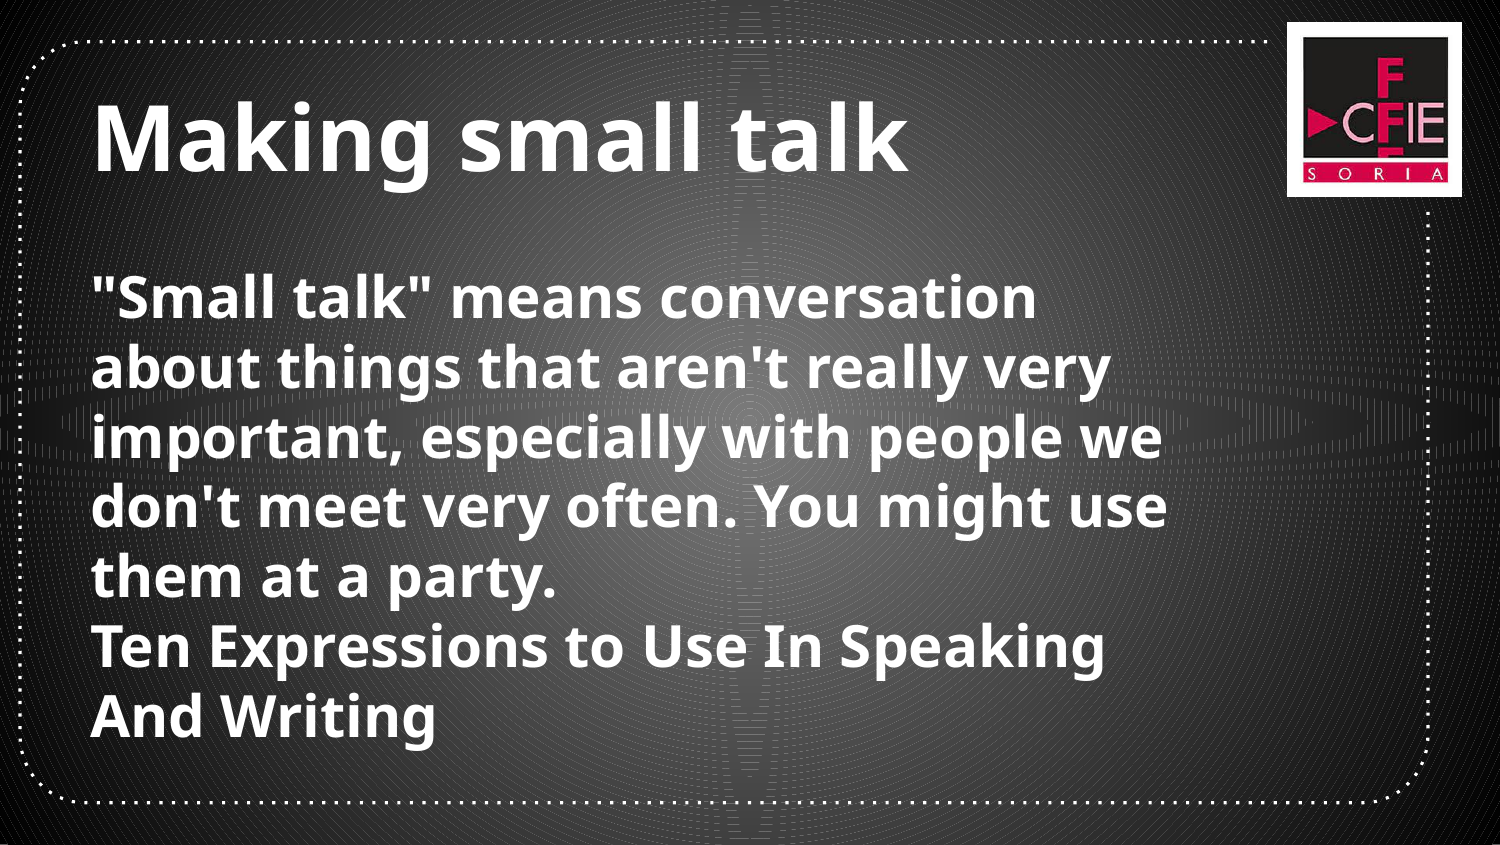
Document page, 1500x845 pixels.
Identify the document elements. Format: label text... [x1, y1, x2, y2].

picture [1287, 22, 1462, 197]
text_box Making small talk "Small talk" means conversation about things that aren't really very important, especially with people we don't meet very often. You might use them at a party. Ten Expressions to Use In Speaking And Writing [75, 72, 1238, 810]
